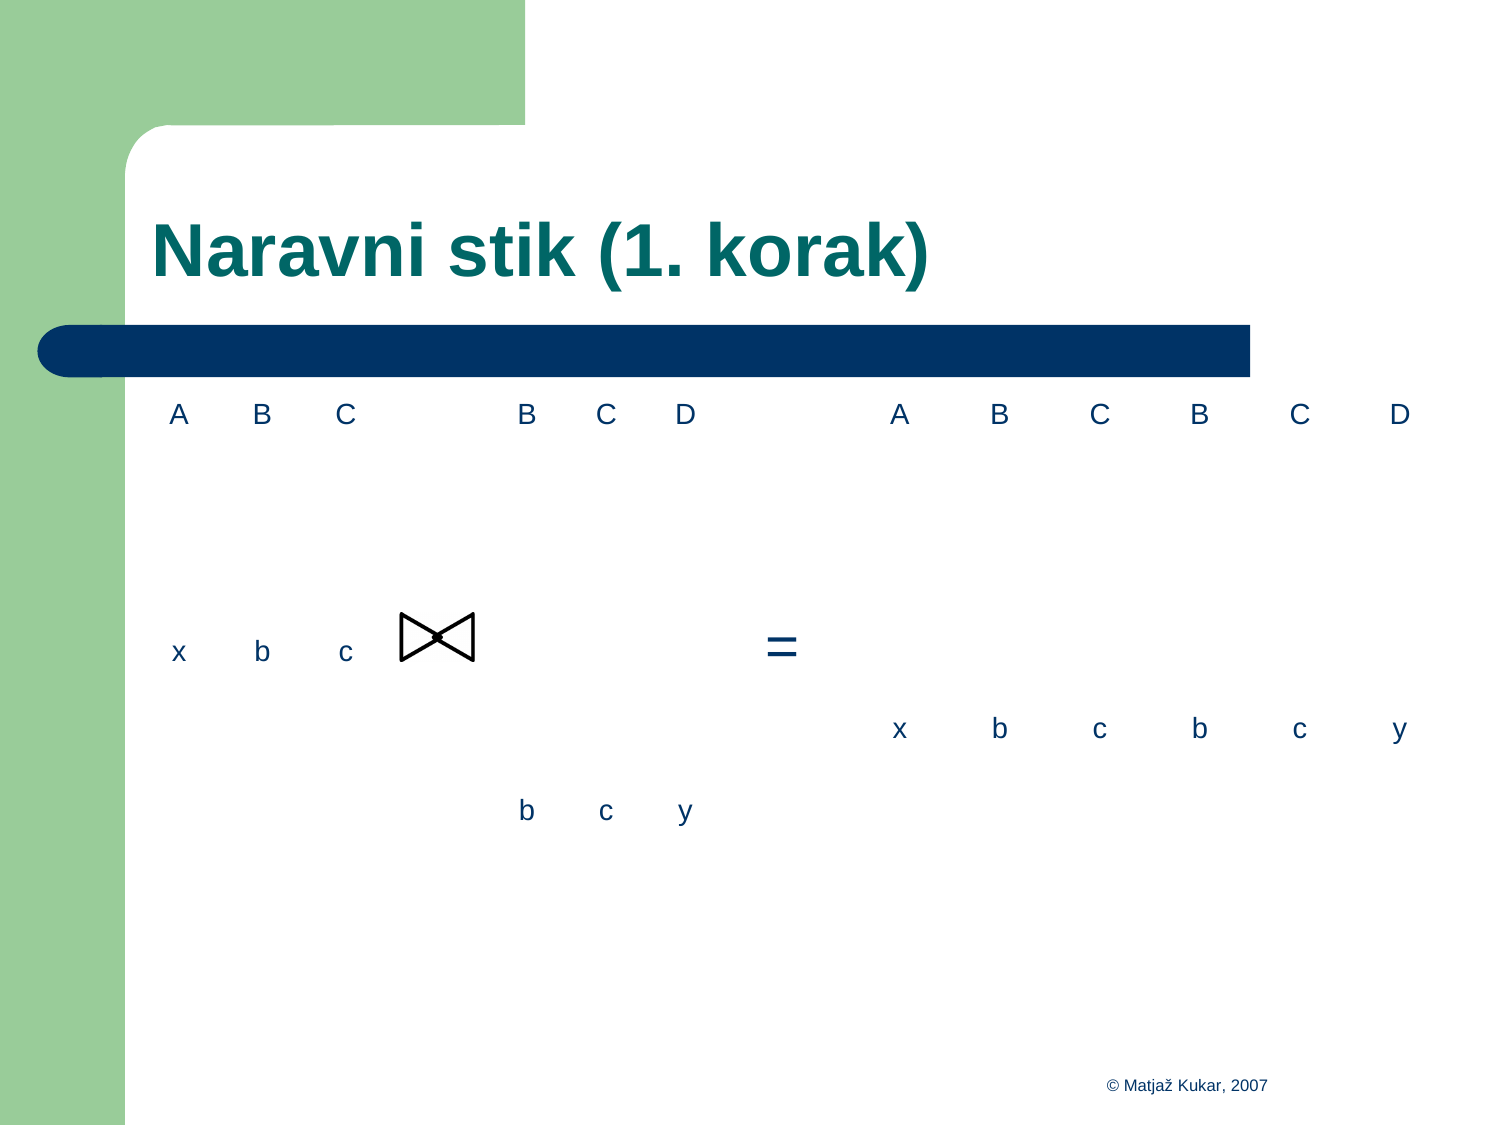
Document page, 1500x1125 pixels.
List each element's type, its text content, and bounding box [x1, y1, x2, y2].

table_cell [567, 704, 646, 783]
table_cell [221, 546, 304, 625]
table_header B [488, 388, 567, 467]
table_cell [850, 625, 950, 702]
table_cell [488, 467, 567, 546]
table_cell c [1050, 702, 1150, 779]
table_header D [1350, 388, 1450, 465]
title Naravni stik (1. korak) [136, 136, 1414, 301]
table_cell [1150, 779, 1250, 856]
table_cell y [646, 783, 725, 863]
table_header C [304, 388, 388, 467]
table_cell [646, 467, 725, 546]
table_cell [1250, 542, 1350, 625]
table_header C [1050, 388, 1150, 465]
table_header C [567, 388, 646, 467]
table_cell [567, 467, 646, 546]
table_header B [950, 388, 1050, 465]
table_cell [850, 465, 950, 542]
table_cell b [221, 625, 304, 704]
table_cell [646, 546, 725, 625]
table_header A [850, 388, 950, 465]
table_cell [1050, 779, 1150, 856]
table_cell [304, 704, 388, 783]
table_cell [950, 465, 1050, 542]
table_cell [304, 546, 388, 625]
table_cell c [304, 625, 388, 704]
table_cell [850, 779, 950, 856]
table_cell [137, 467, 221, 546]
table_cell [950, 542, 1050, 625]
text_box = [750, 600, 815, 686]
table_cell [646, 704, 725, 783]
table_cell [1250, 779, 1350, 856]
table_cell b [488, 783, 567, 863]
table_cell [950, 779, 1050, 856]
text_box © Matjaž Kukar, 2007 [949, 1025, 1426, 1103]
table_cell b [950, 702, 1050, 779]
table_cell [1350, 779, 1450, 856]
table_cell [488, 704, 567, 783]
table_cell [1350, 465, 1450, 542]
table_cell [488, 546, 567, 625]
table_header B [1150, 388, 1250, 465]
table_cell [1050, 625, 1150, 702]
table_cell c [1250, 702, 1350, 779]
table_cell [1350, 625, 1450, 702]
table_cell [1250, 625, 1350, 702]
table_cell [646, 625, 725, 704]
table_cell [137, 704, 221, 783]
table_cell [950, 625, 1050, 702]
table_header B [221, 388, 304, 467]
table_cell [567, 546, 646, 625]
table_cell [488, 625, 567, 704]
table_cell [304, 783, 388, 863]
table_cell [221, 704, 304, 783]
table_cell [1050, 465, 1150, 542]
table_cell c [567, 783, 646, 863]
table_cell [1250, 465, 1350, 542]
table_cell [137, 783, 221, 863]
table_cell [1050, 542, 1150, 625]
table_cell x [850, 702, 950, 779]
table_cell [1350, 542, 1450, 625]
table_cell [1150, 542, 1250, 625]
table_cell [567, 625, 646, 704]
table_header C [1250, 388, 1350, 465]
table_cell [304, 467, 388, 546]
table_cell [1150, 625, 1250, 702]
table_cell [221, 467, 304, 546]
table_cell x [137, 625, 221, 704]
table_cell [1150, 465, 1250, 542]
table_header D [646, 388, 725, 467]
table_cell [137, 546, 221, 625]
table_cell y [1350, 702, 1450, 779]
table_header A [137, 388, 221, 467]
table_cell [850, 542, 950, 625]
table_cell [221, 783, 304, 863]
picture [399, 612, 475, 662]
table_cell b [1150, 702, 1250, 779]
